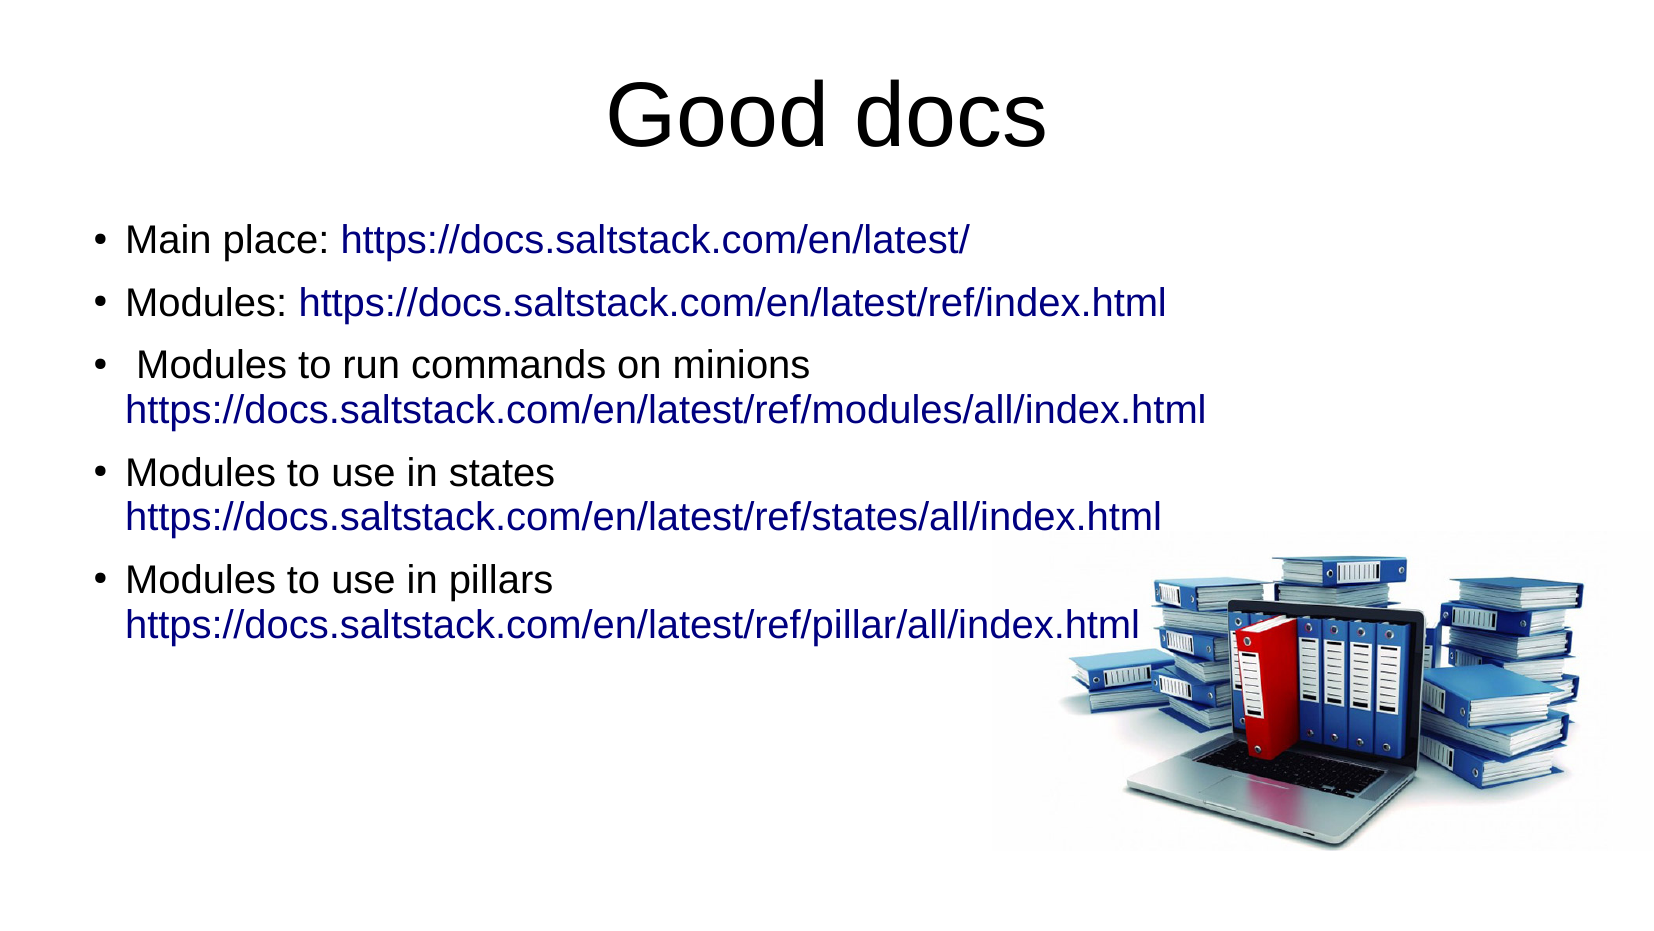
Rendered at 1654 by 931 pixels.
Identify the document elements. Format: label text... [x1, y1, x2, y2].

picture [992, 531, 1654, 851]
list Main place: https://docs.saltstack.com/en/latest/ Modules: https://docs.saltstack.com/en/latest/ref/index.html Modules to run commands on minions https://docs.saltstack.com/en/latest/ref/modules/all/index.html Modules to use in states https://docs.saltstack.com/en/latest/ref/states/all/index.html Modules to use in pillars https://docs.saltstack.com/en/latest/ref/pillar/all/index.html [82, 217, 1571, 650]
title Good docs [82, 37, 1571, 193]
